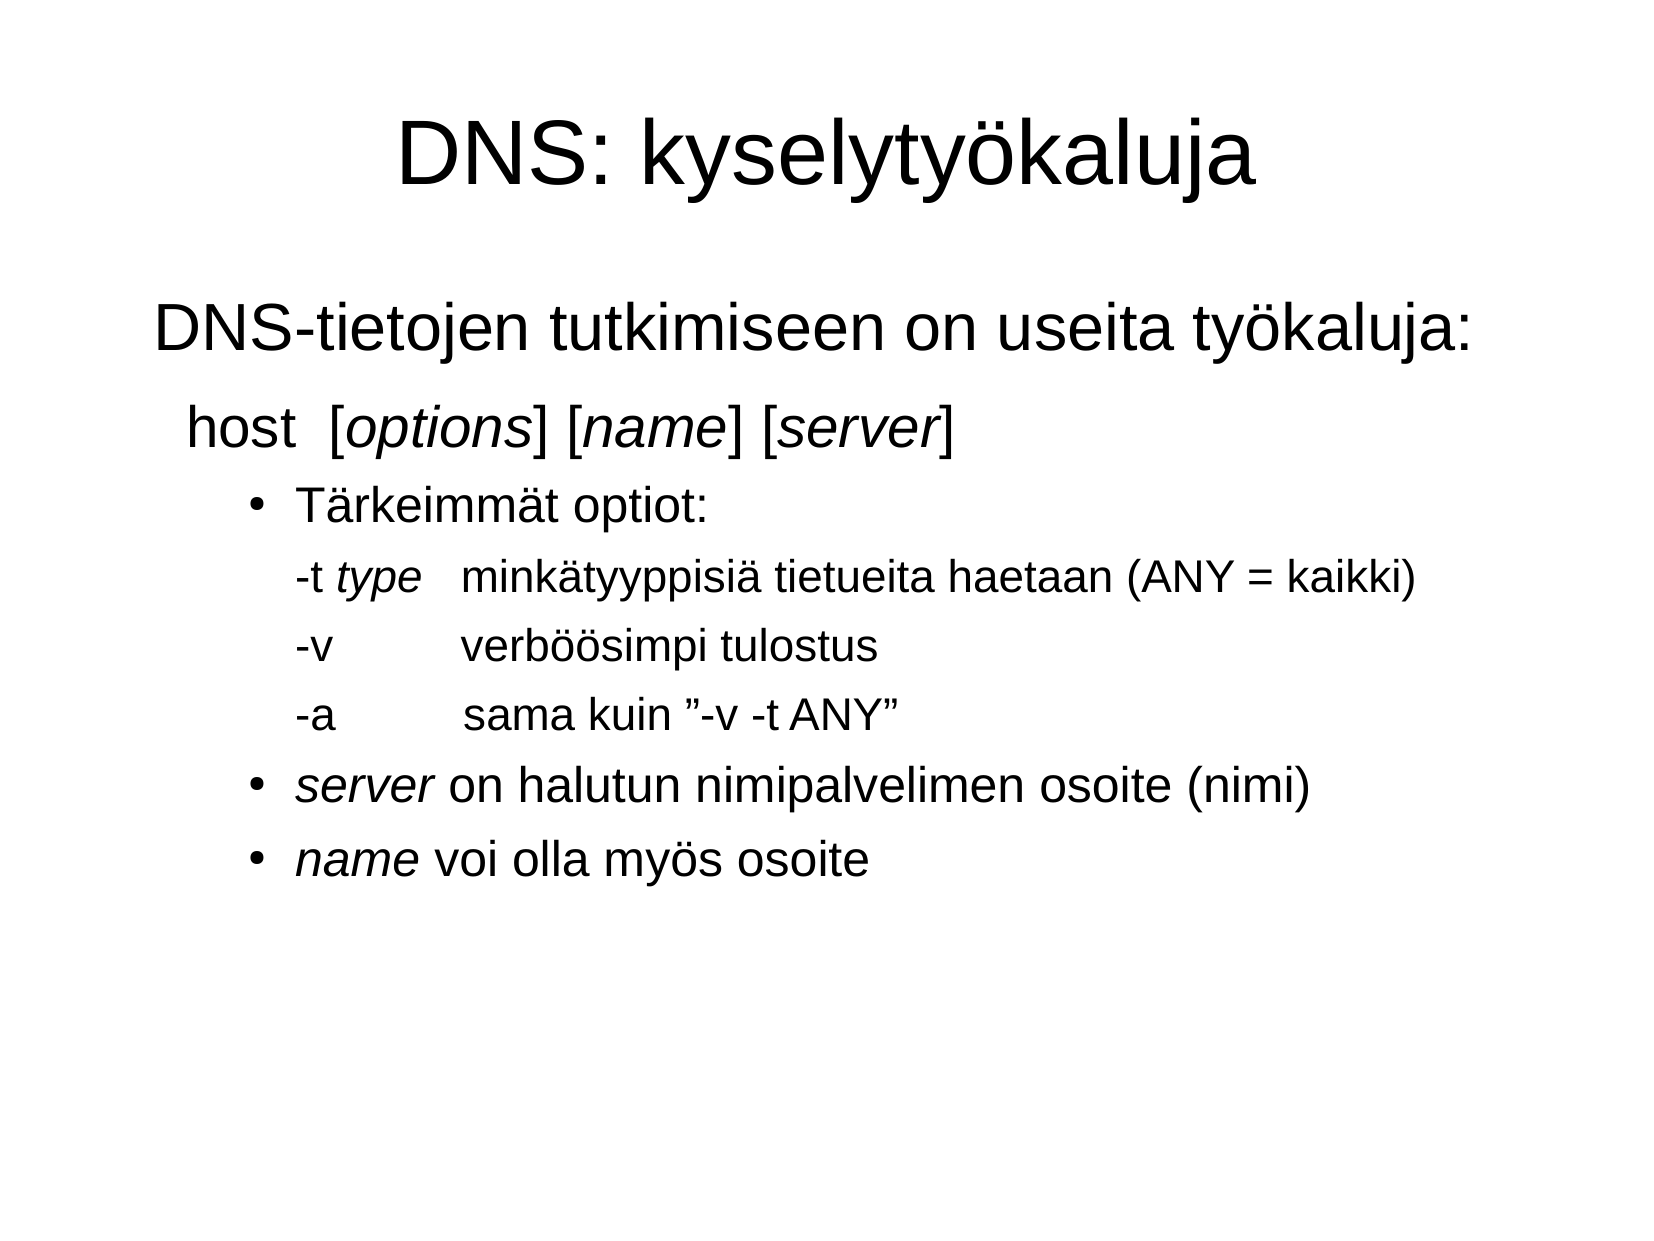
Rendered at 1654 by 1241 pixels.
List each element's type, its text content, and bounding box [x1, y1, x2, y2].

title DNS: kyselytyökaluja [82, 49, 1571, 257]
list DNS-tietojen tutkimiseen on useita työkaluja: host [options] [name] [server] Tärkeimmät optiot: -t type minkätyyppisiä tietueita haetaan (ANY = kaikki) -v verböösimpi tulostus -a sama kuin ”-v -t ANY” server on halutun nimipalvelimen osoite (nimi) name voi olla myös osoite [82, 290, 1571, 1010]
